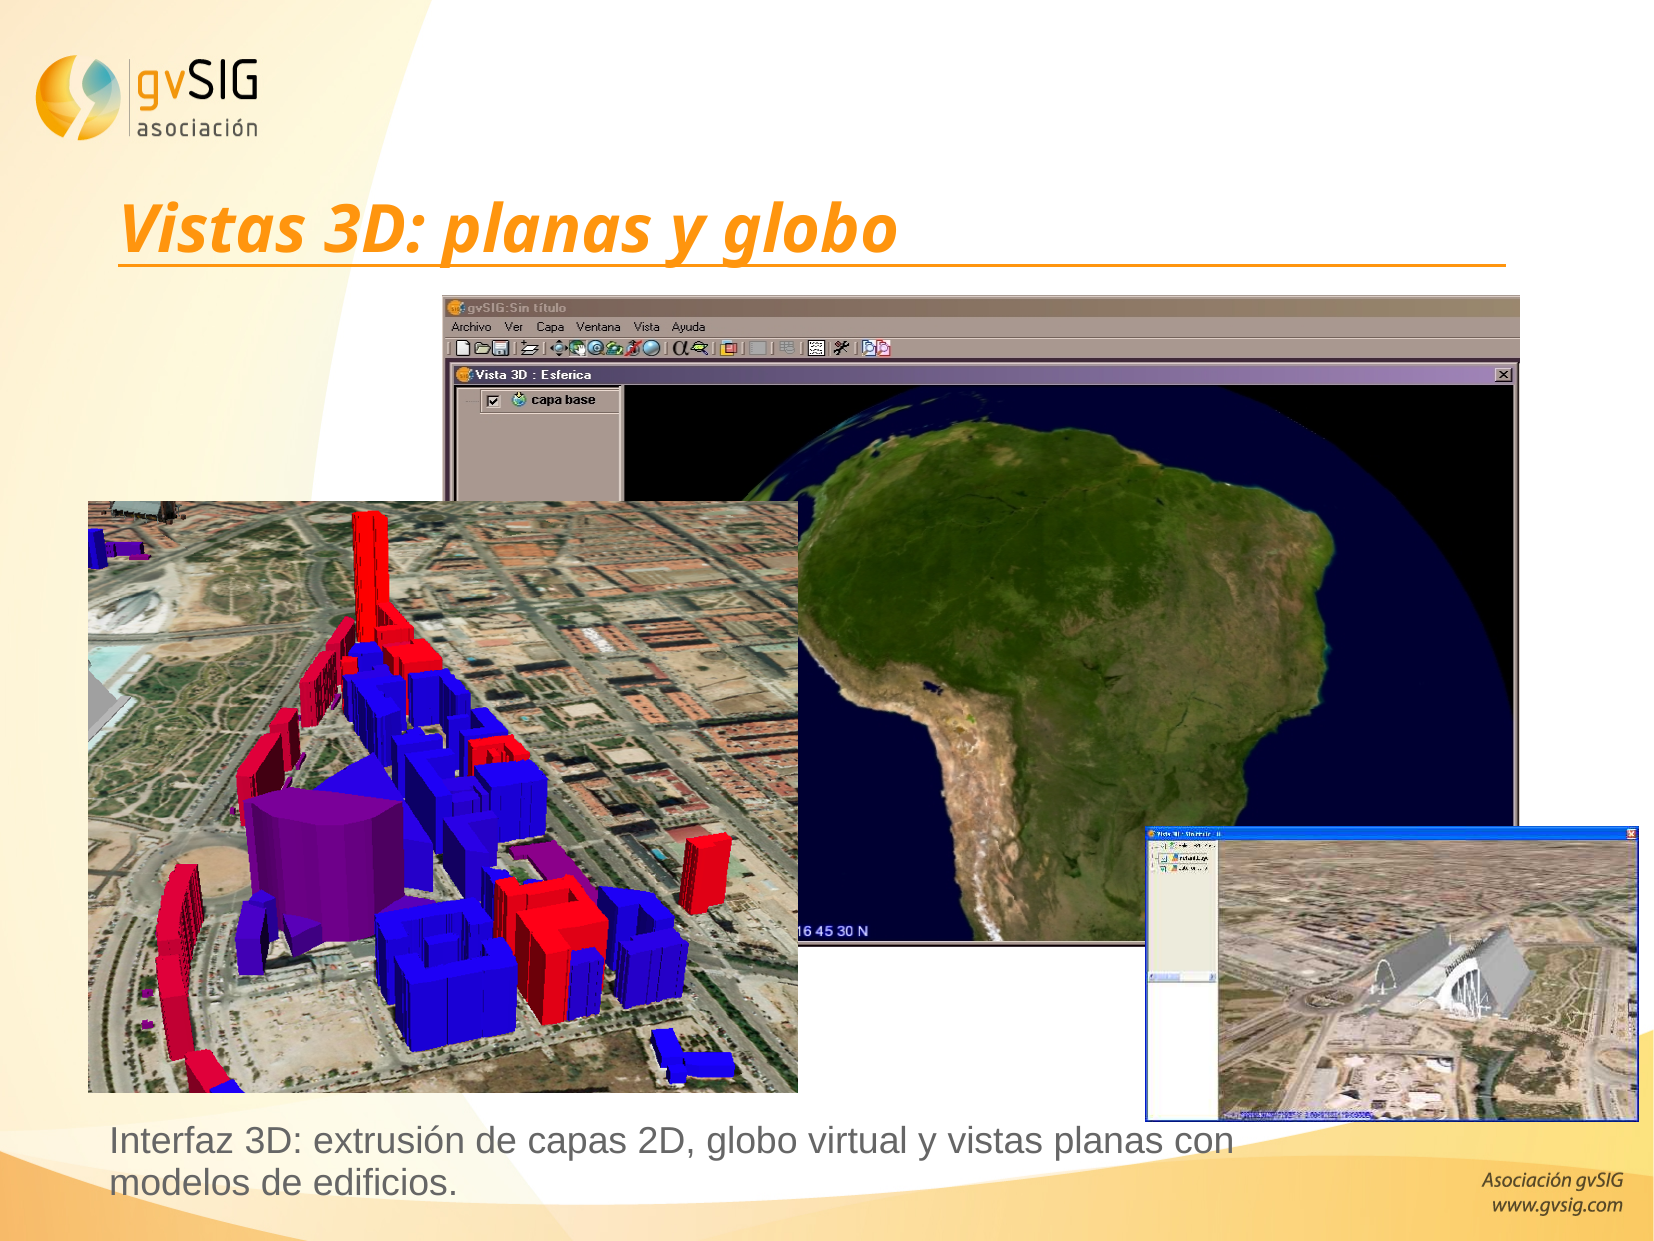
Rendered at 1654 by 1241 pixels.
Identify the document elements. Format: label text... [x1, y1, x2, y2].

picture [0, 0, 1654, 1241]
title Vistas 3D: planas y globo [118, 177, 1607, 276]
text_box Interfaz 3D: extrusión de capas 2D, globo virtual y vistas planas con modelos de edificios. [94, 1112, 1365, 1212]
